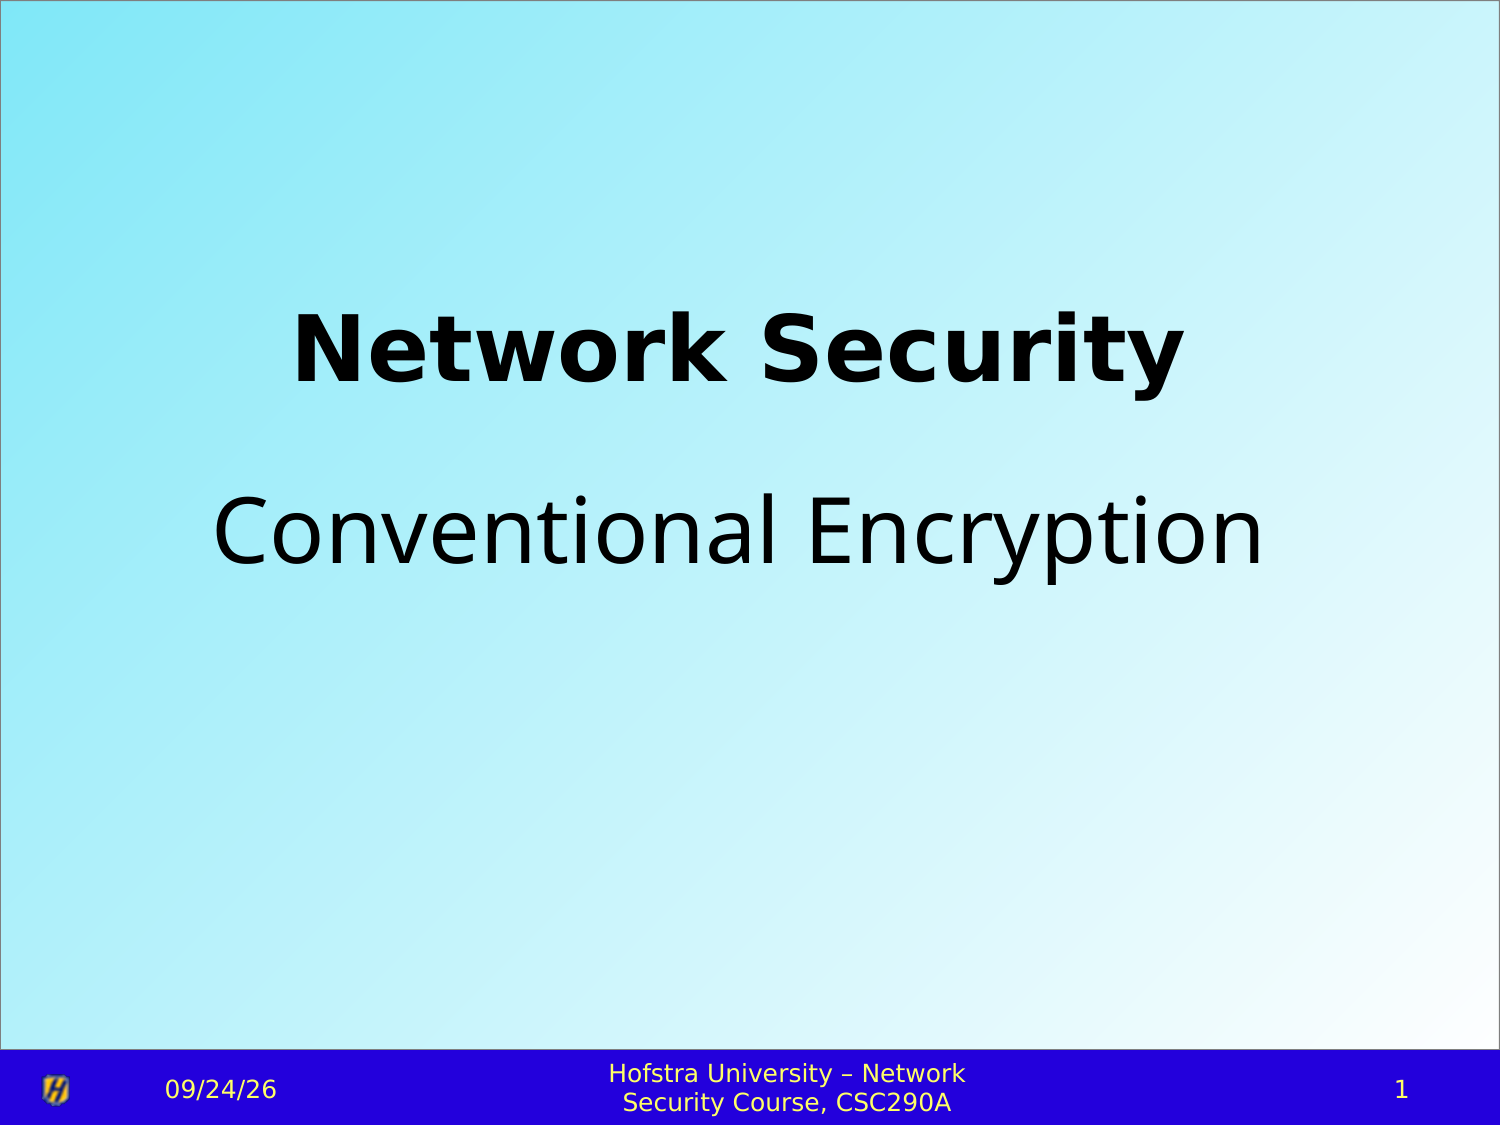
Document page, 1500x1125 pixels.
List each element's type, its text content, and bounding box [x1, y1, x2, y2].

text_box Conventional Encryption [99, 487, 1379, 599]
title Network Security [99, 288, 1379, 412]
picture [37, 1072, 76, 1110]
